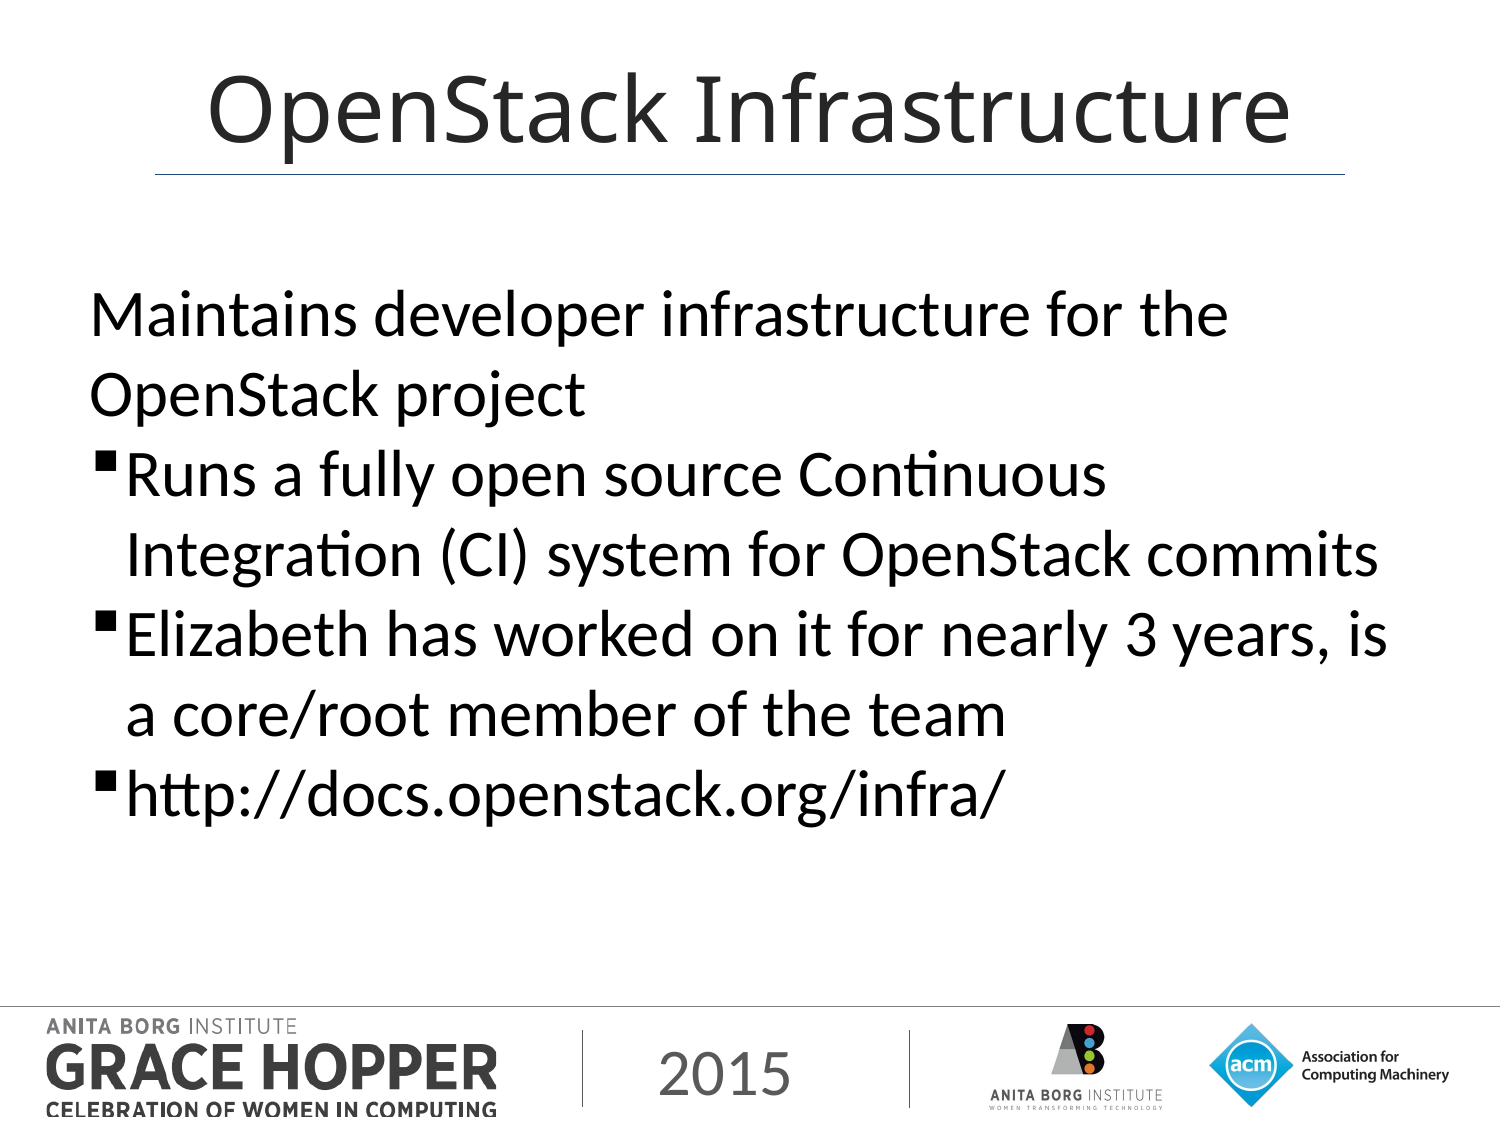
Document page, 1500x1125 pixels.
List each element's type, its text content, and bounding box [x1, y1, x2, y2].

text_box OpenStack Infrastructure [74, 19, 1425, 191]
picture [1209, 1023, 1449, 1107]
text_box Maintains developer infrastructure for the OpenStack project Runs a fully open source Continuous Integration (CI) system for OpenStack commits Elizabeth has worked on it for nearly 3 years, is a core/root member of the team http://docs.openstack.org/infra/ [74, 262, 1425, 1005]
picture [989, 1024, 1162, 1110]
